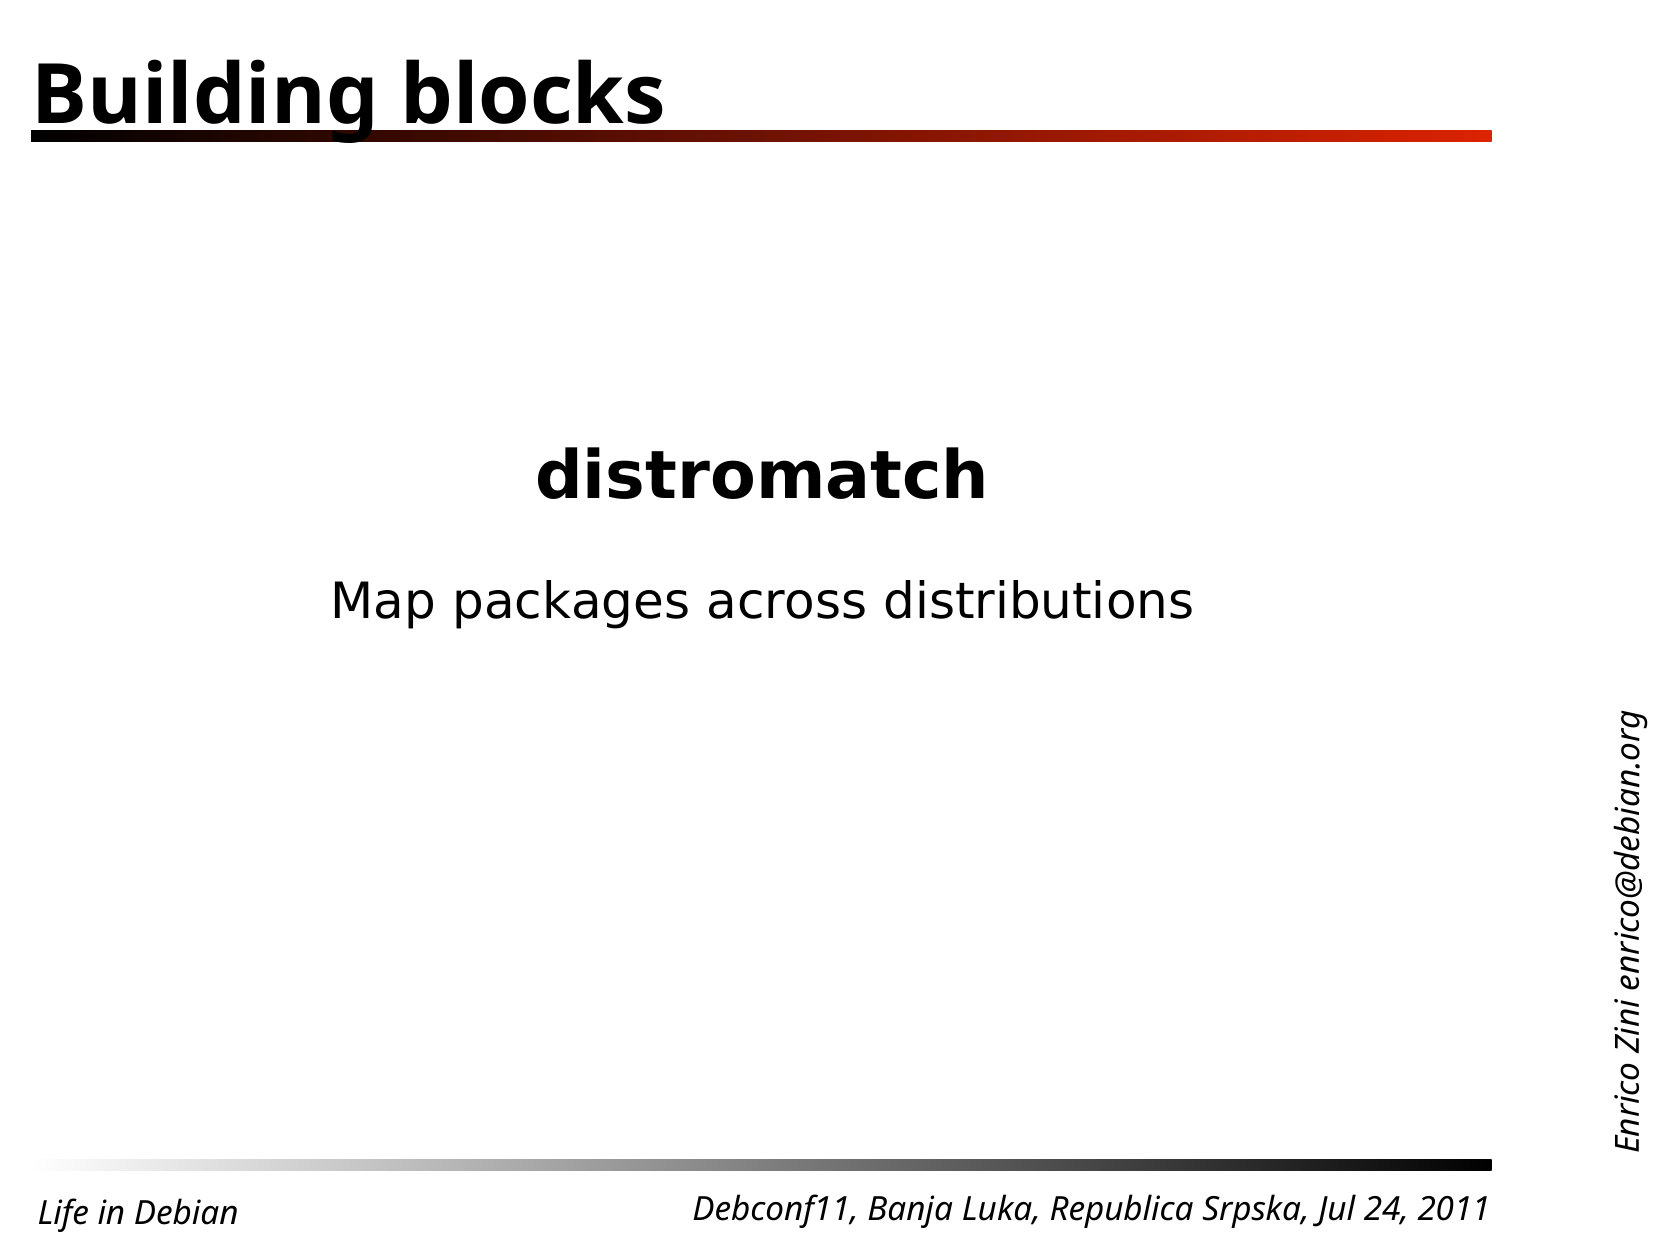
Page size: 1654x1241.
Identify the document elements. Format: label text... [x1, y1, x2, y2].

text_box Building blocks [31, 34, 1438, 168]
text_box distromatch Map packages across distributions [30, 436, 1495, 631]
